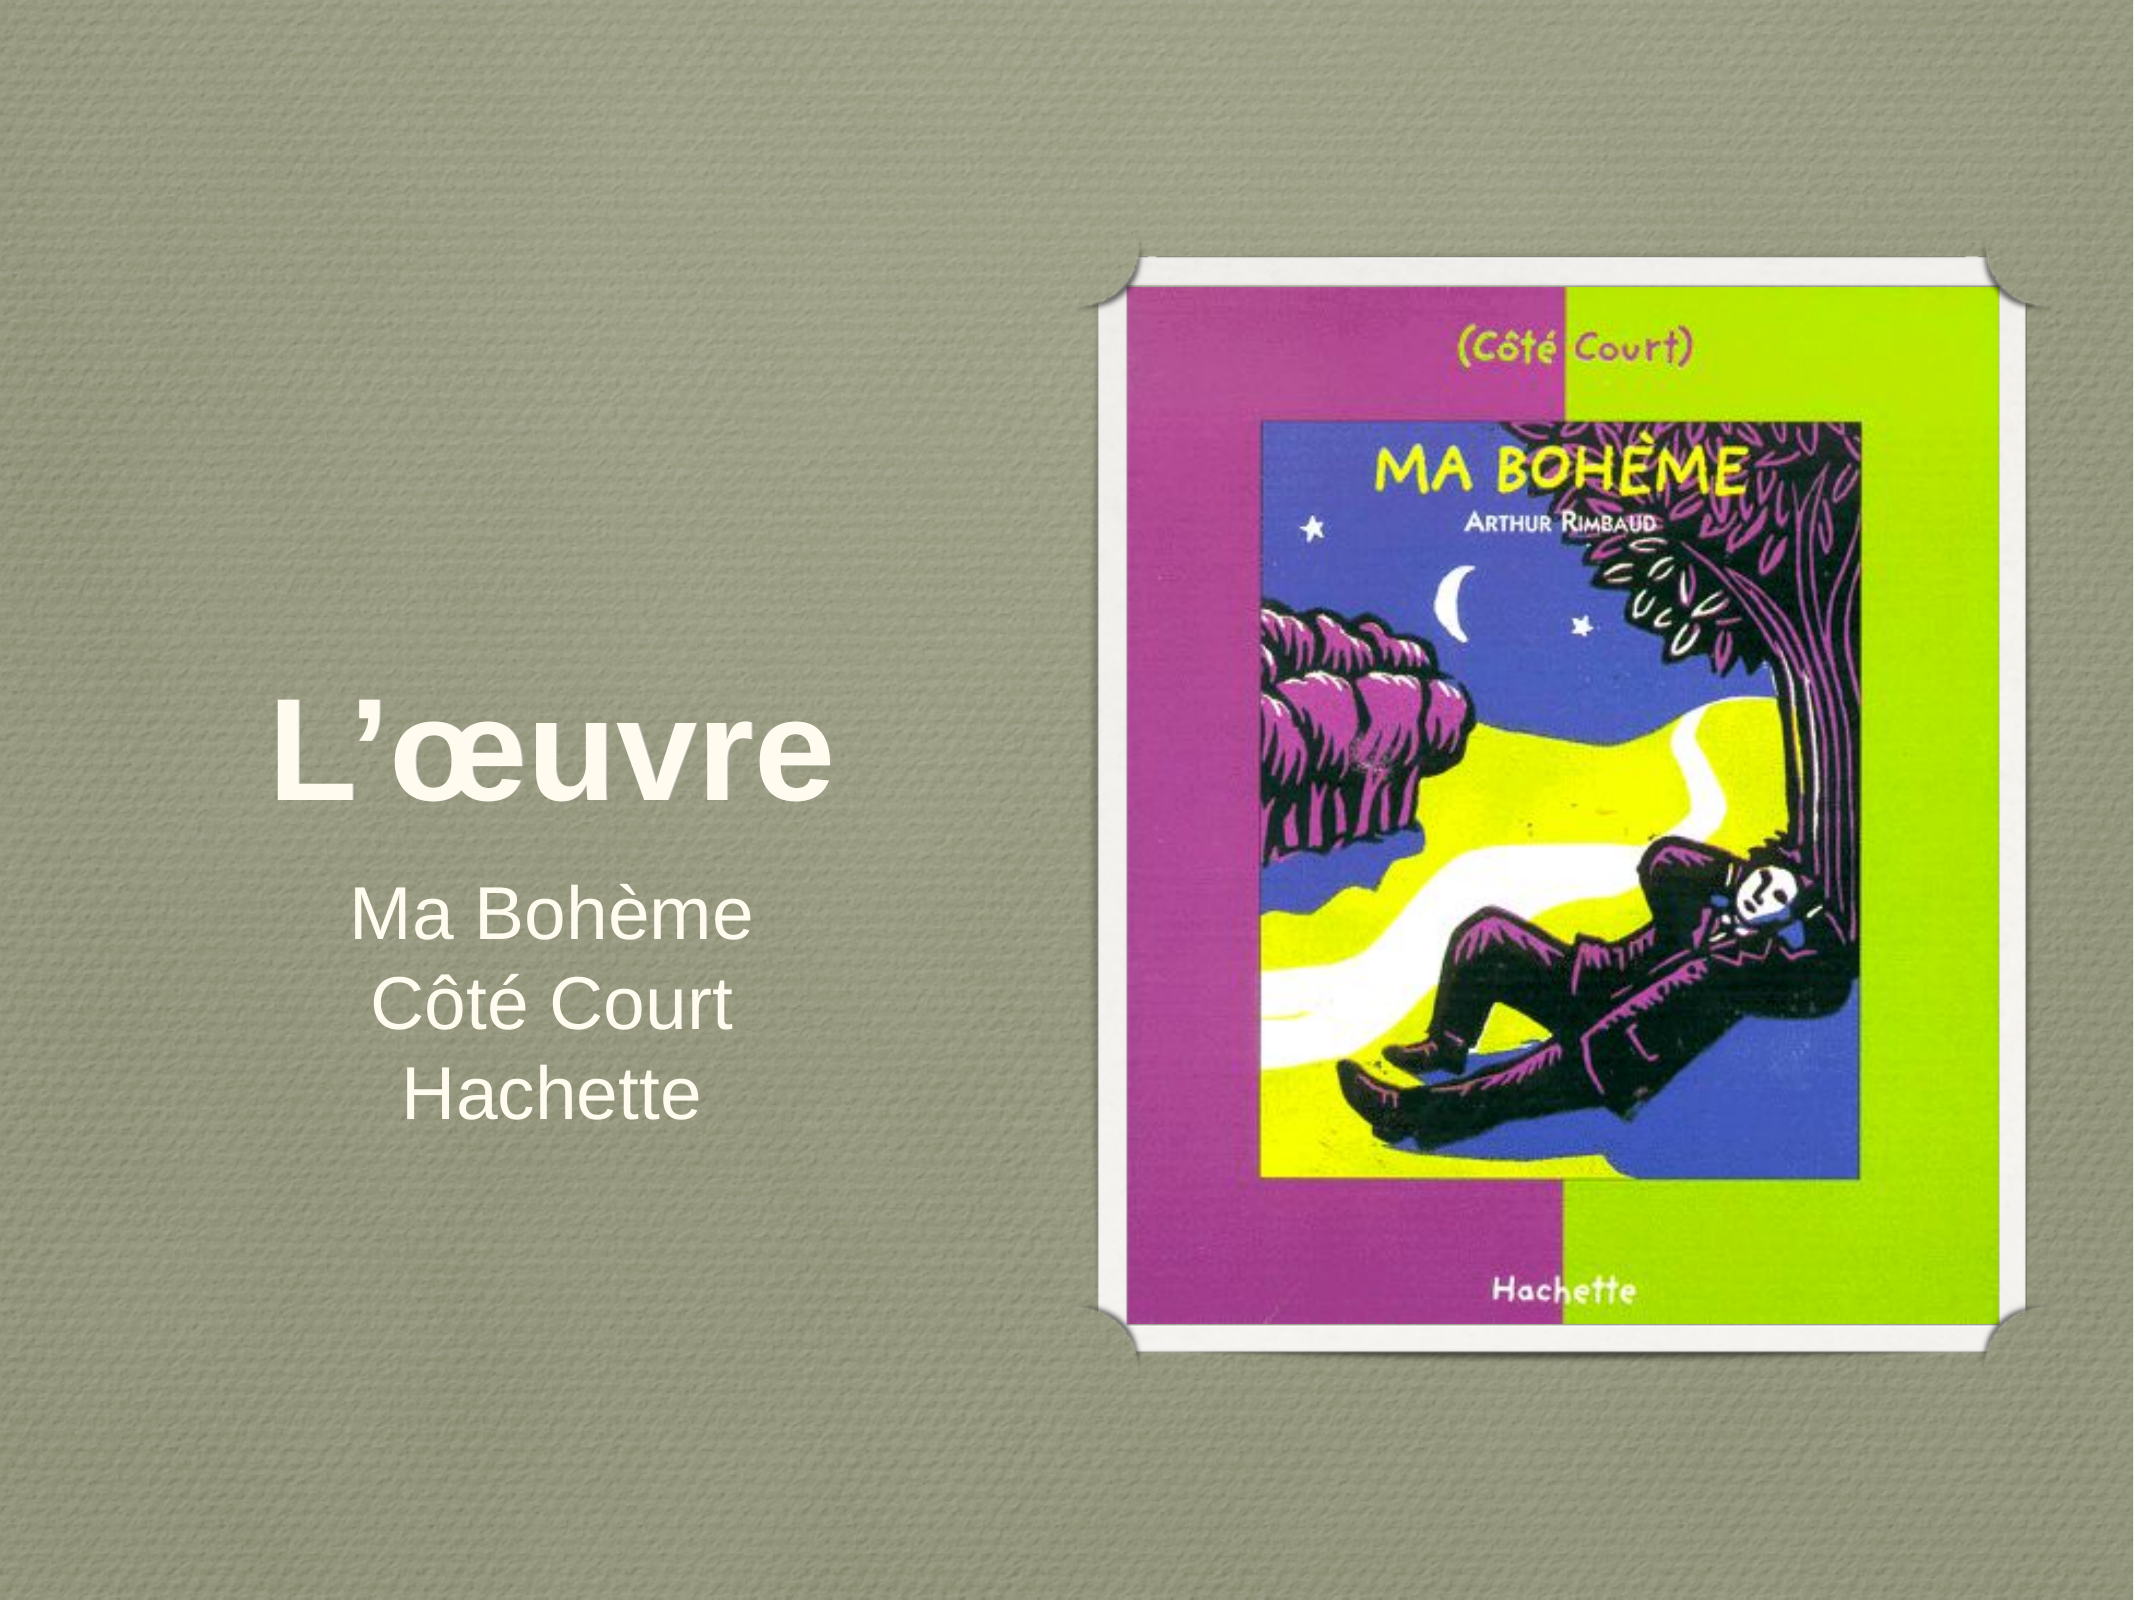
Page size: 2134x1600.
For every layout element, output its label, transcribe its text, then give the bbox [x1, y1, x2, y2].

title L’œuvre [62, 229, 1042, 838]
picture [0, 0, 2134, 1600]
list Ma Bohème Côté Court Hachette [62, 856, 1042, 1388]
